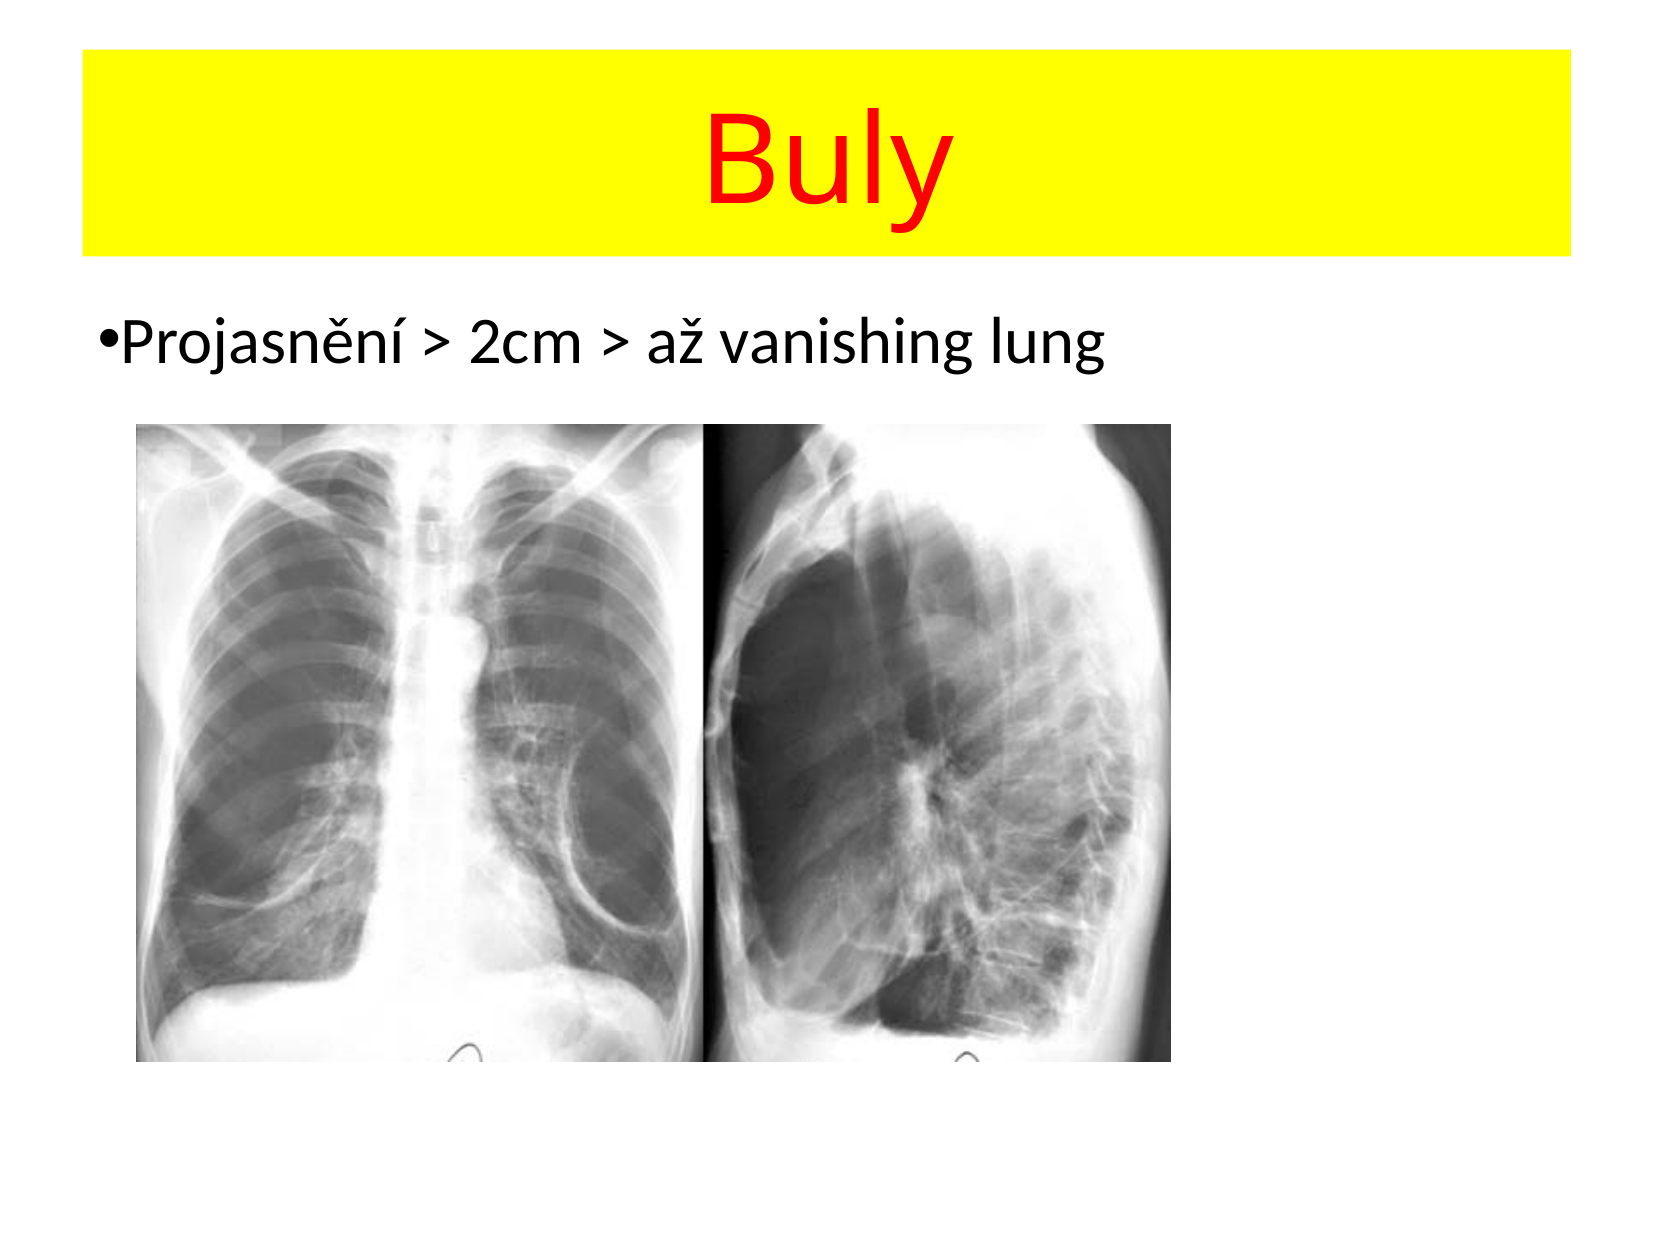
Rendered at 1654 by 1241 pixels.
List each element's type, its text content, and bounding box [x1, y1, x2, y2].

title Buly [82, 49, 1571, 257]
list Projasnění > 2cm > až vanishing lung [82, 289, 1571, 1108]
picture [136, 424, 1171, 1062]
